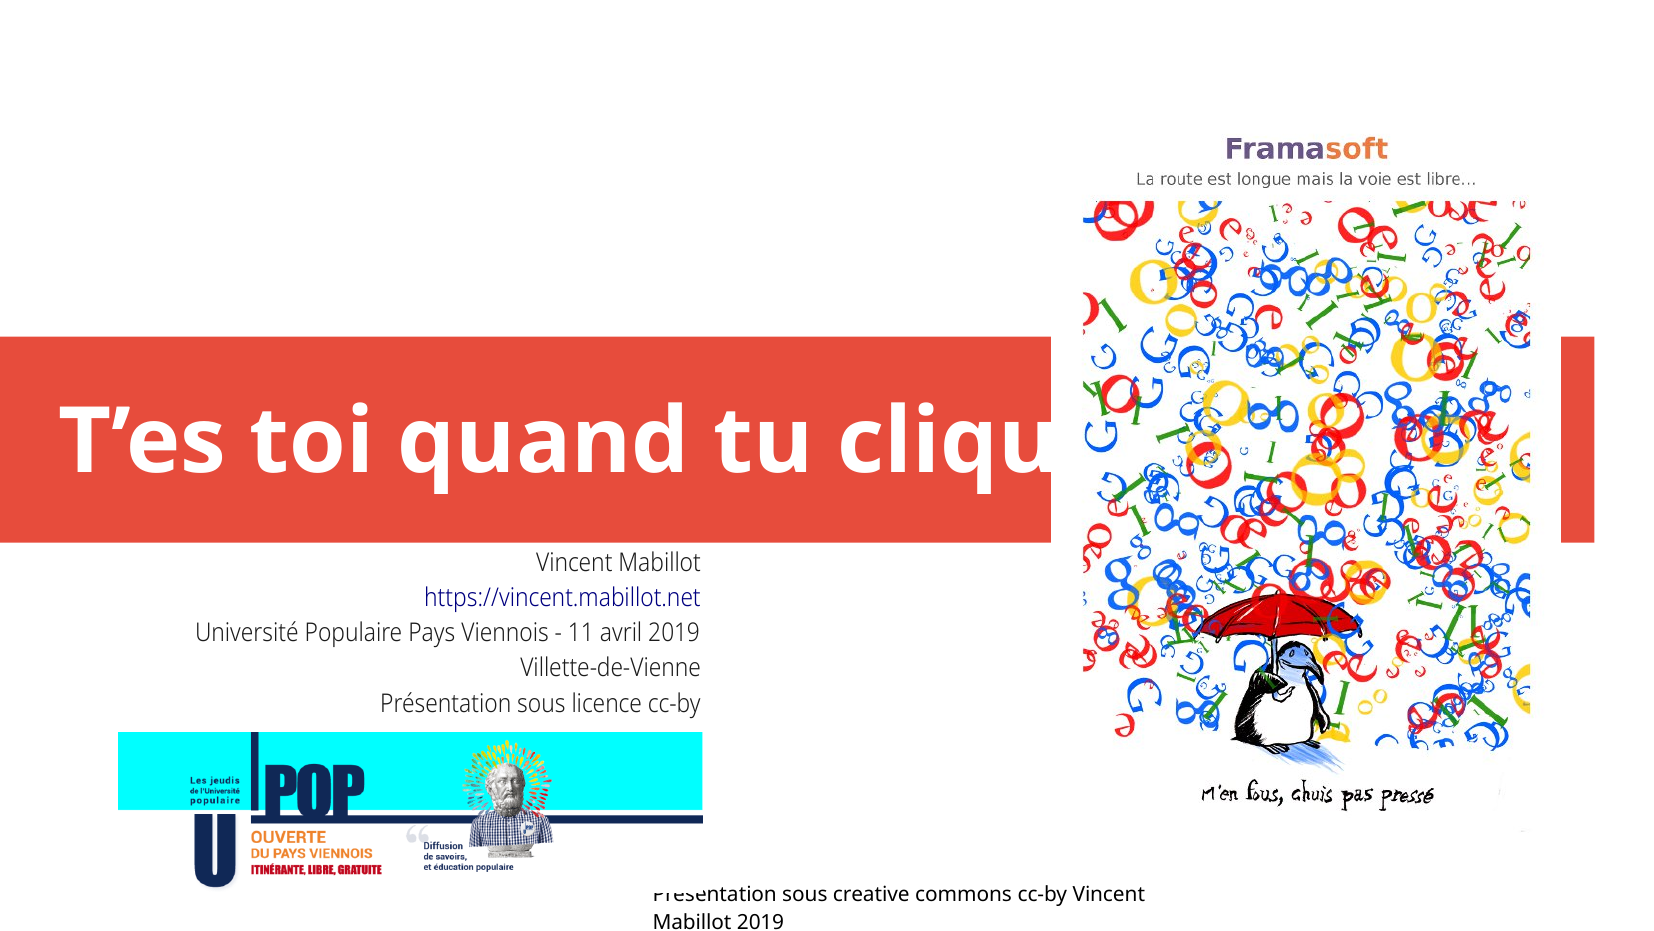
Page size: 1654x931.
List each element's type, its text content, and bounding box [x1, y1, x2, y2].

title T’es toi quand tu cliques ? [59, 354, 1051, 521]
subtitle Vincent Mabillot https://vincent.mabillot.net Université Populaire Pays Viennois - 11 avril 2019 Villette-de-Vienne Présentation sous licence cc-by [194, 543, 703, 721]
picture [118, 732, 703, 893]
picture [1051, 118, 1561, 839]
